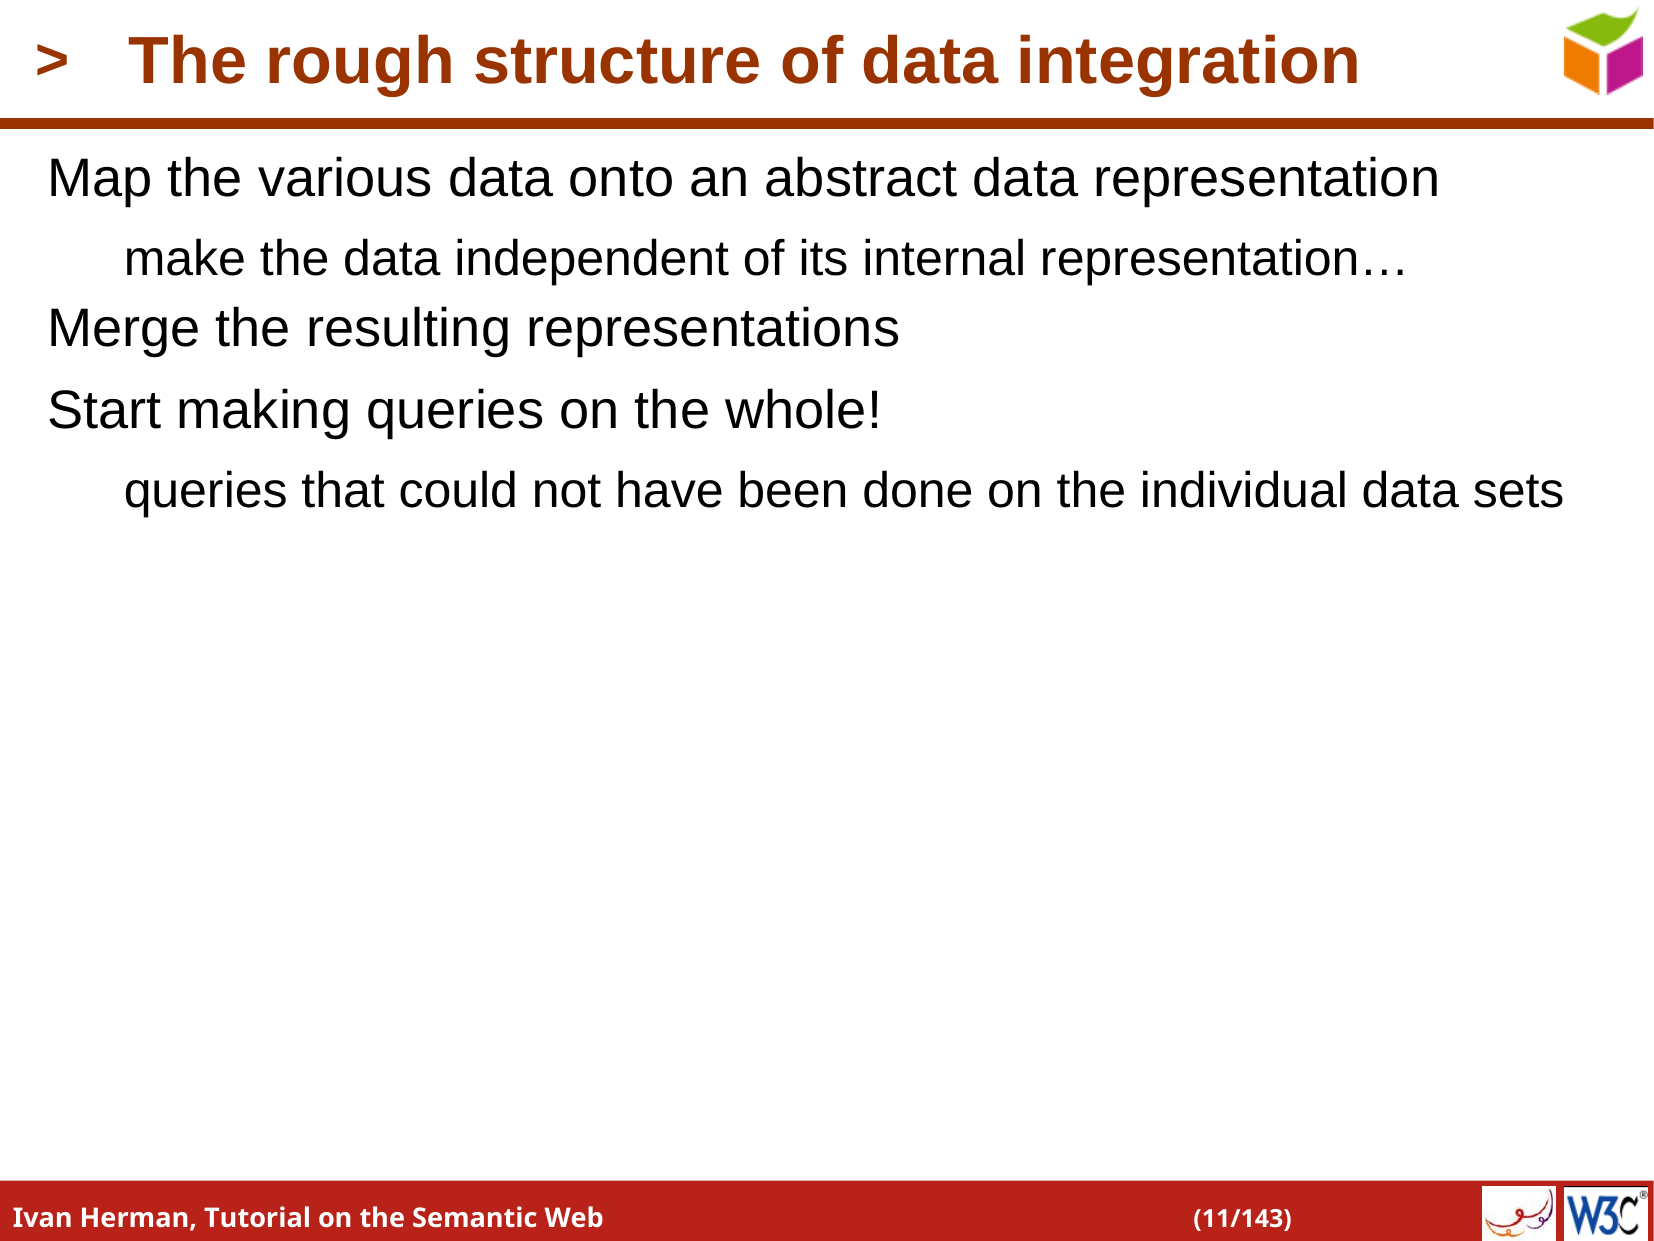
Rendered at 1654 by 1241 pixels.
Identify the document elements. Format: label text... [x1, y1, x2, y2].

picture [1564, 1186, 1648, 1241]
title The rough structure of data integration [93, 0, 1493, 119]
picture [1564, 5, 1643, 95]
list Map the various data onto an abstract data representation make the data independent of its internal representation… Merge the resulting representations Start making queries on the whole! queries that could not have been done on the individual data sets [29, 147, 1624, 1134]
picture [1482, 1186, 1556, 1241]
